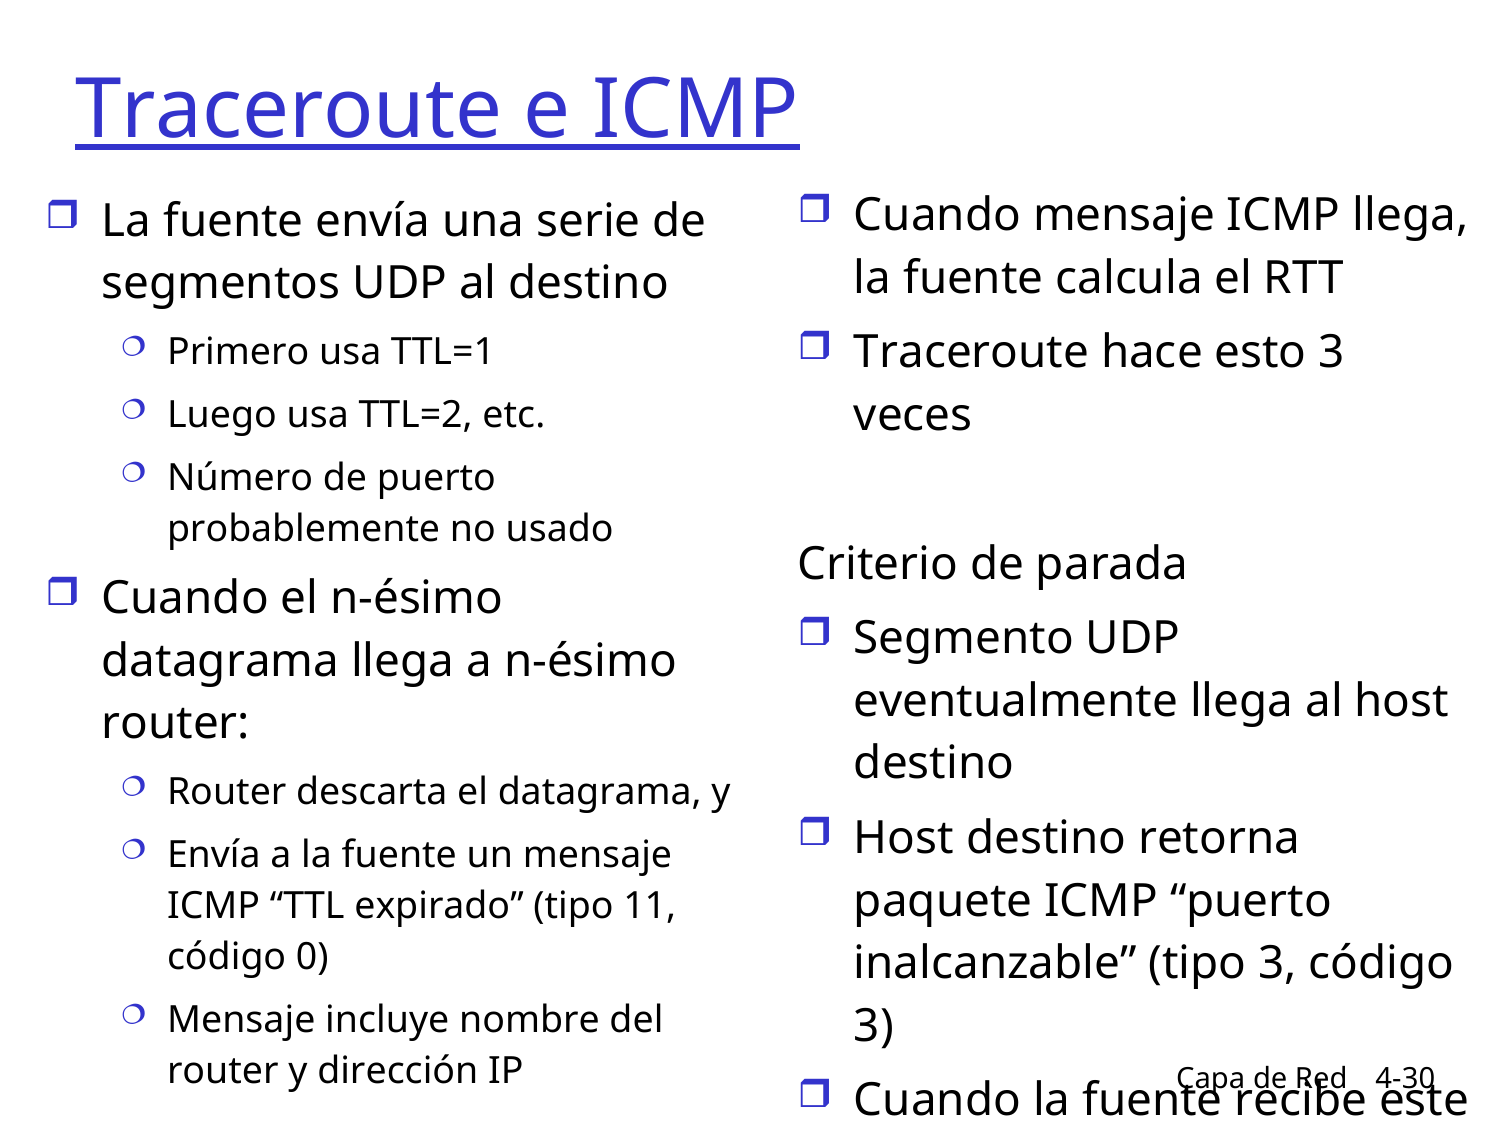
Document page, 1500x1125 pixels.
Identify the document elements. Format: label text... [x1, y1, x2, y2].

list Cuando mensaje ICMP llega, la fuente calcula el RTT Traceroute hace esto 3 veces Criterio de parada Segmento UDP eventualmente llega al host destino Host destino retorna paquete ICMP “puerto inalcanzable” (tipo 3, código 3) Cuando la fuente recibe este ICMP, para. [797, 181, 1475, 1023]
list La fuente envía una serie de segmentos UDP al destino Primero usa TTL=1 Luego usa TTL=2, etc. Número de puerto probablemente no usado Cuando el n-ésimo datagrama llega a n-ésimo router: Router descarta el datagrama, y Envía a la fuente un mensaje ICMP “TTL expirado” (tipo 11, código 0) Mensaje incluye nombre del router y dirección IP [45, 187, 747, 1029]
title Traceroute e ICMP [75, 23, 1463, 188]
